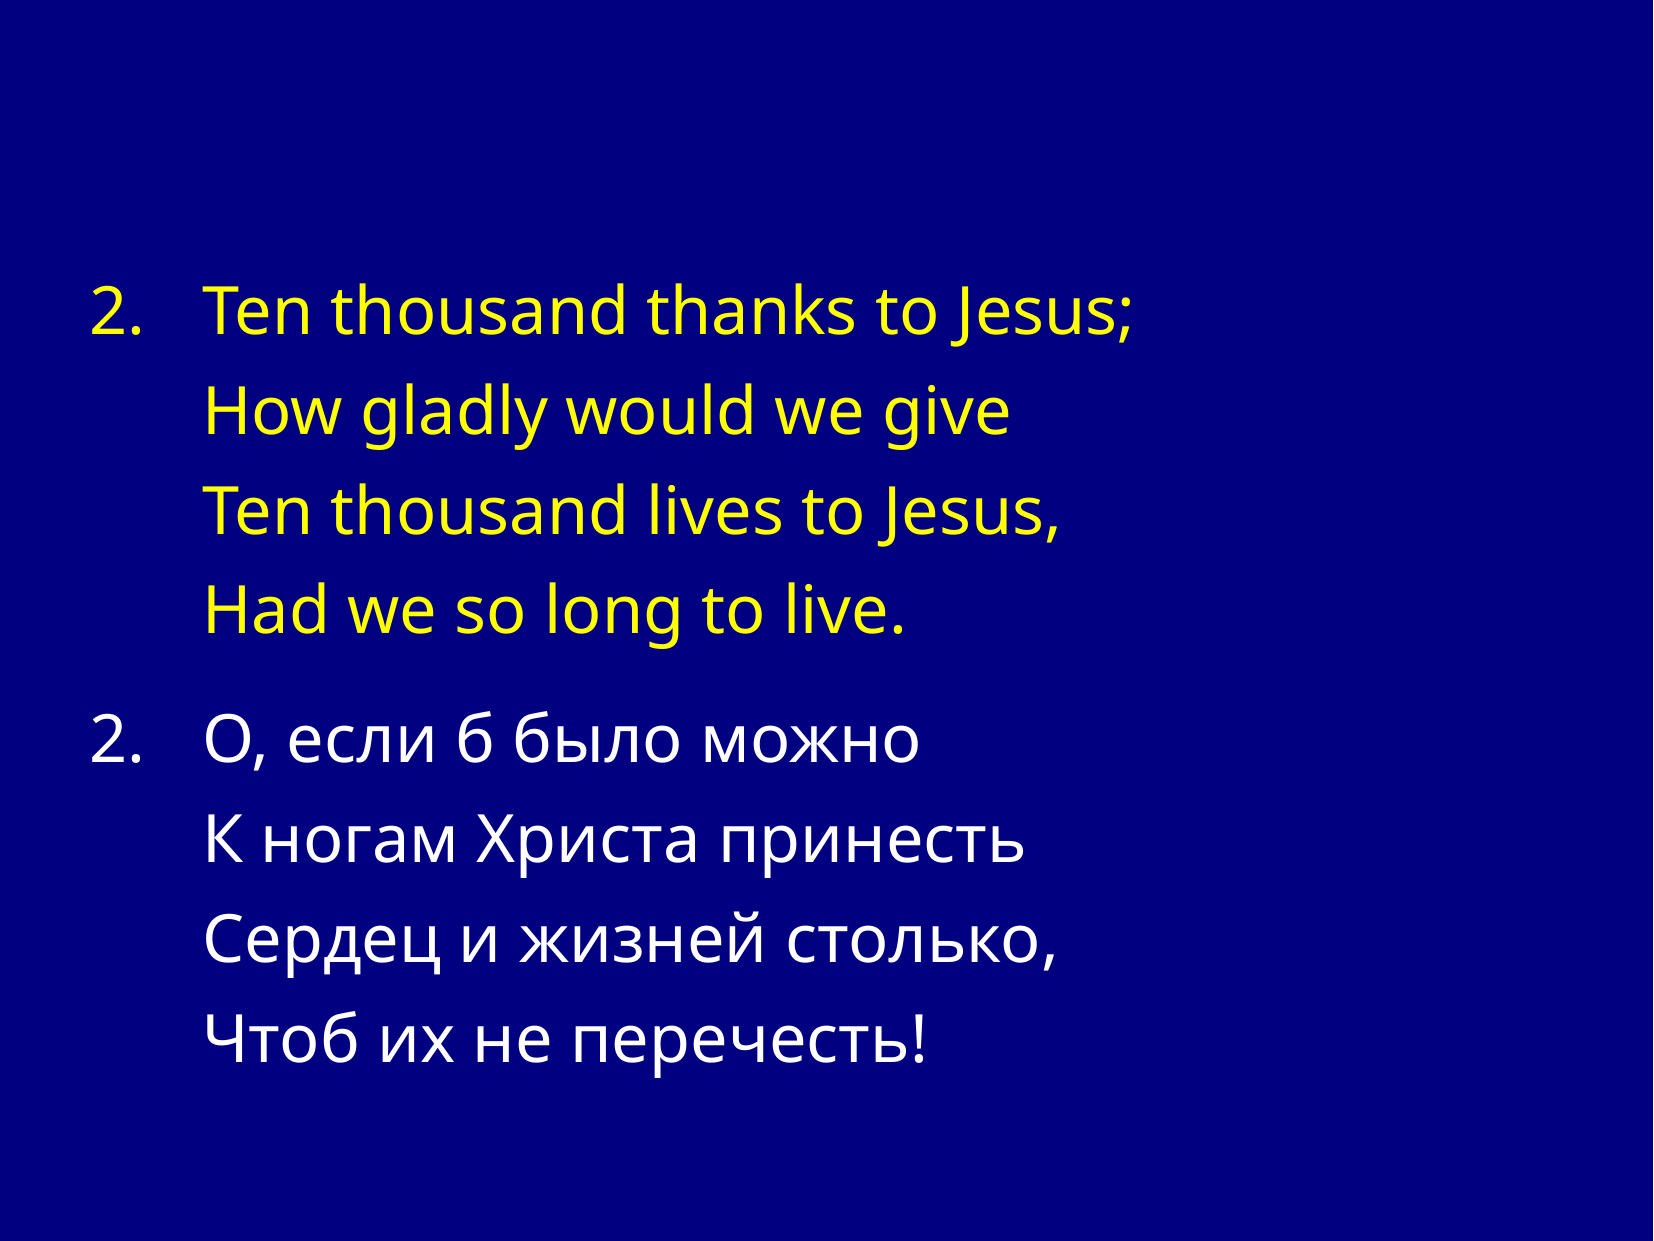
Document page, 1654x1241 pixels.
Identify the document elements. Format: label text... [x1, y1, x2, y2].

text_box 2. Ten thousand thanks to Jesus; How gladly would we give Ten thousand lives to Jesus, Had we so long to live. [75, 56, 1576, 638]
text_box 2. О, если б было можно К ногам Христа принесть Сердец и жизней столько, Чтоб их не перечесть! [75, 675, 1576, 1163]
